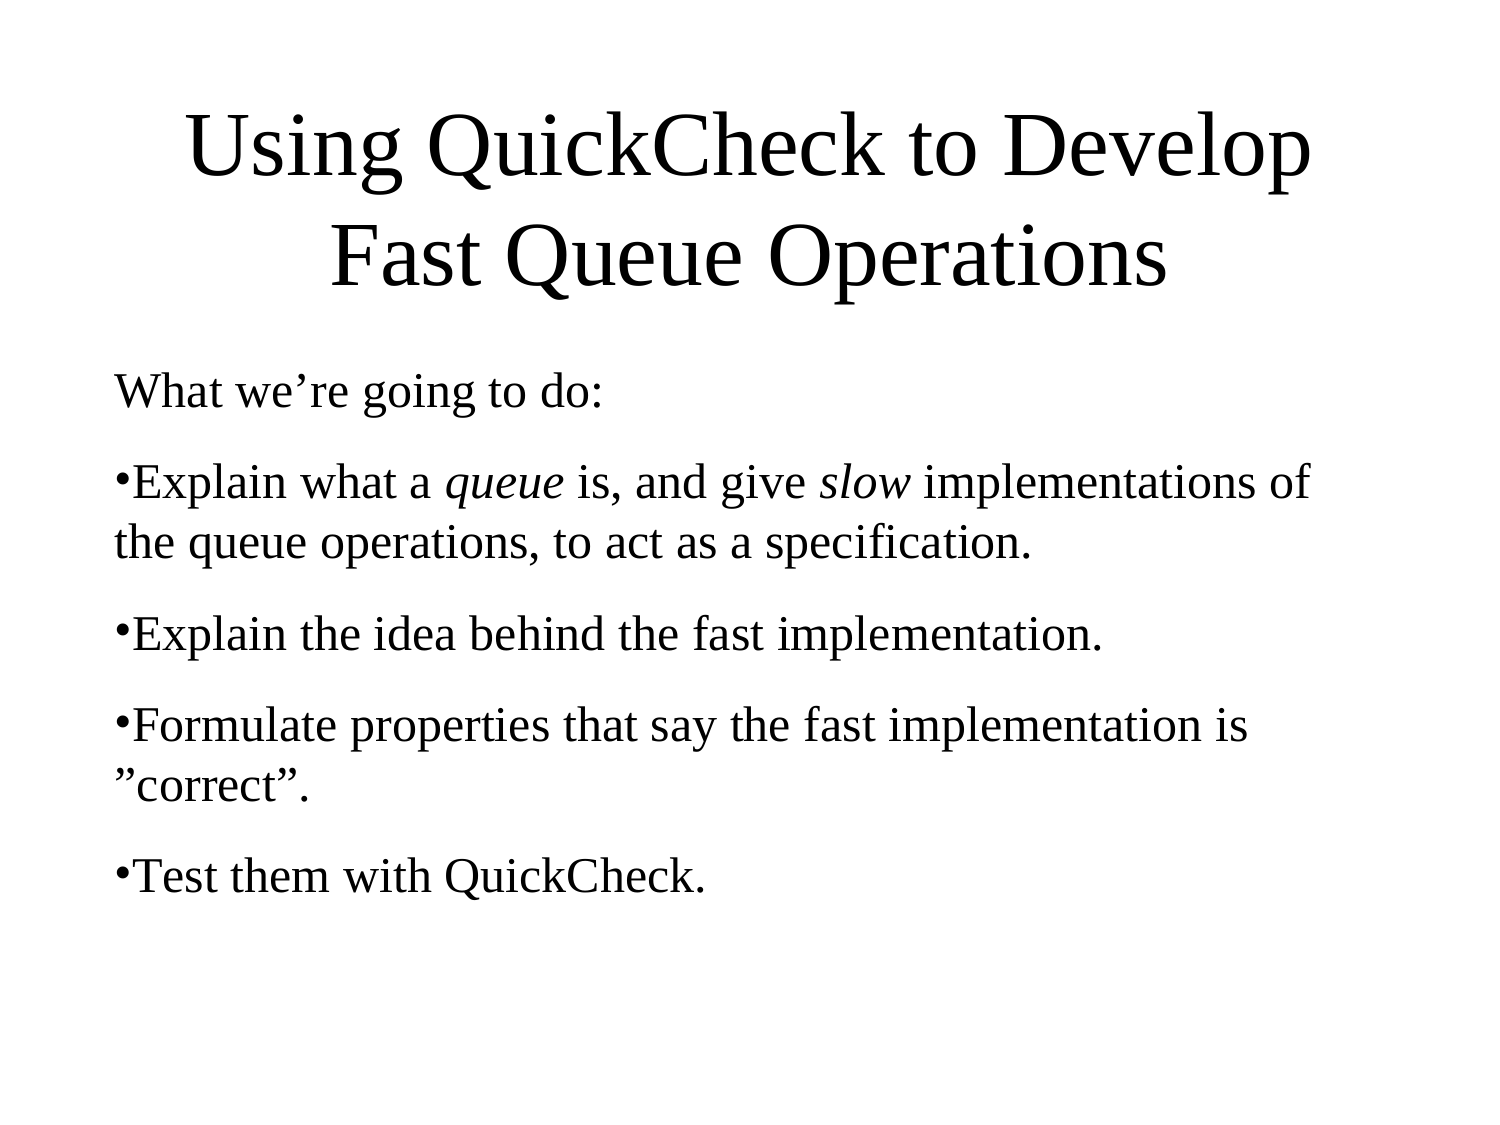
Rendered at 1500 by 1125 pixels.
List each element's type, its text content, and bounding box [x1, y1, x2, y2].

title Using QuickCheck to Develop Fast Queue Operations [112, 76, 1388, 312]
text_box What we’re going to do: Explain what a queue is, and give slow implementations of the queue operations, to act as a specification. Explain the idea behind the fast implementation. Formulate properties that say the fast implementation is ”correct”. Test them with QuickCheck. [99, 349, 1401, 911]
